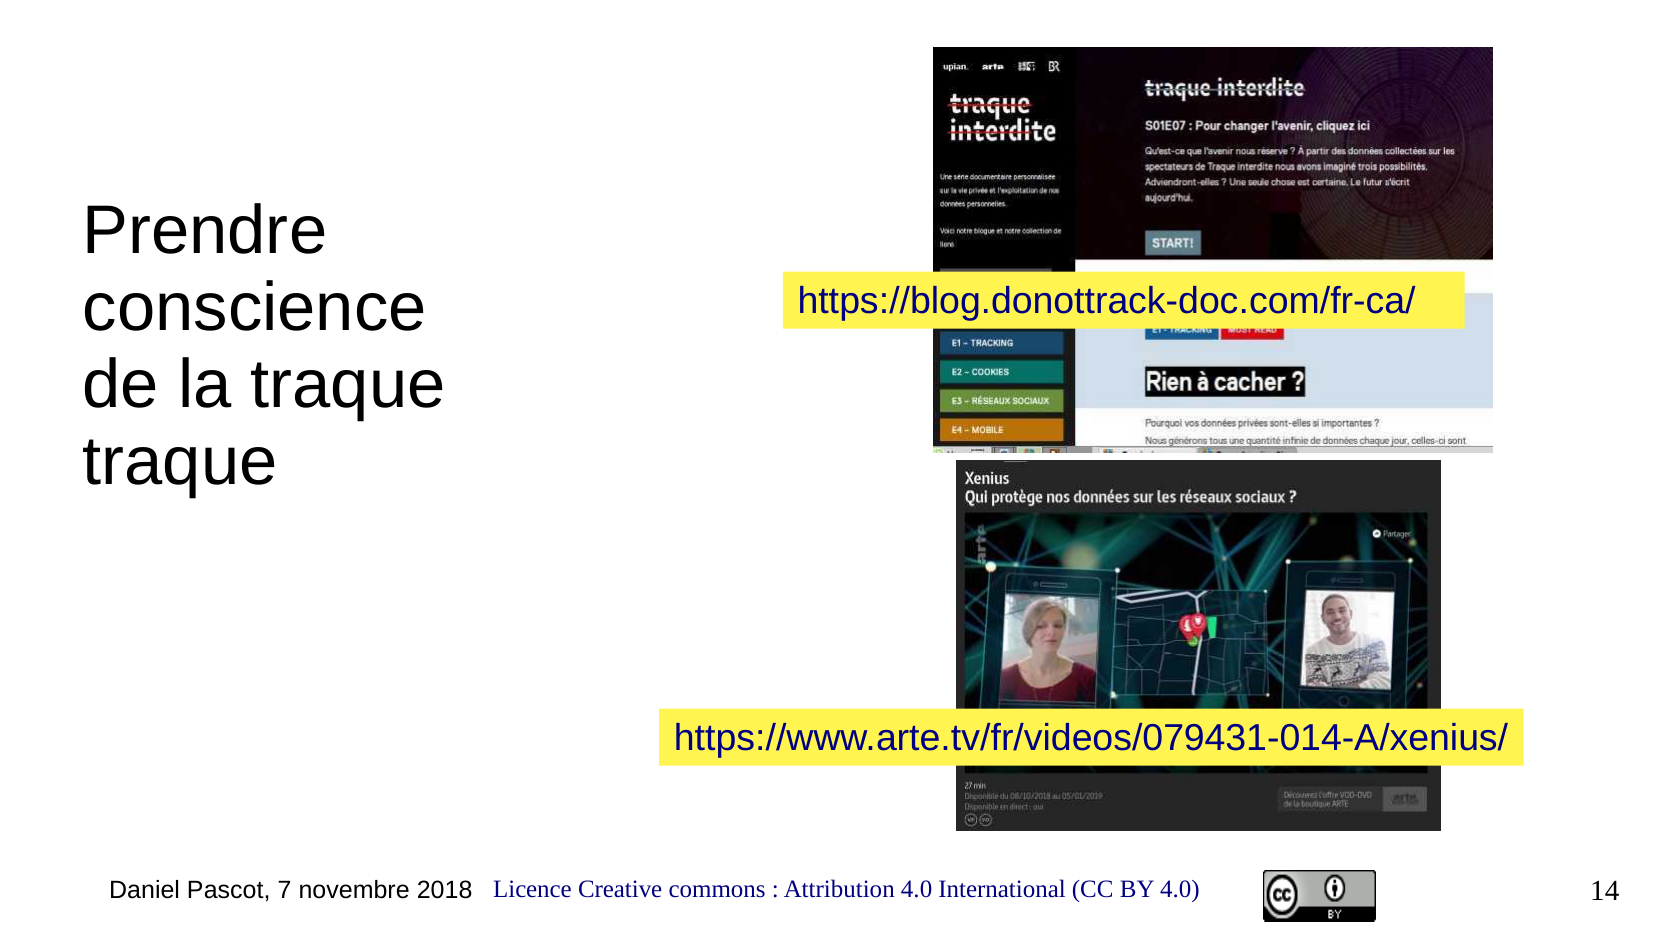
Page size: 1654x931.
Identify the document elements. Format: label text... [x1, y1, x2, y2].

picture [933, 47, 1493, 453]
title Prendre conscience de la traque traque [82, 191, 497, 499]
picture [956, 460, 1441, 708]
text_box https://blog.donottrack-doc.com/fr-ca/ [782, 271, 1465, 329]
picture [1263, 870, 1376, 922]
text_box https://www.arte.tv/fr/videos/079431-014-A/xenius/ [659, 708, 1524, 766]
picture [956, 766, 1441, 831]
